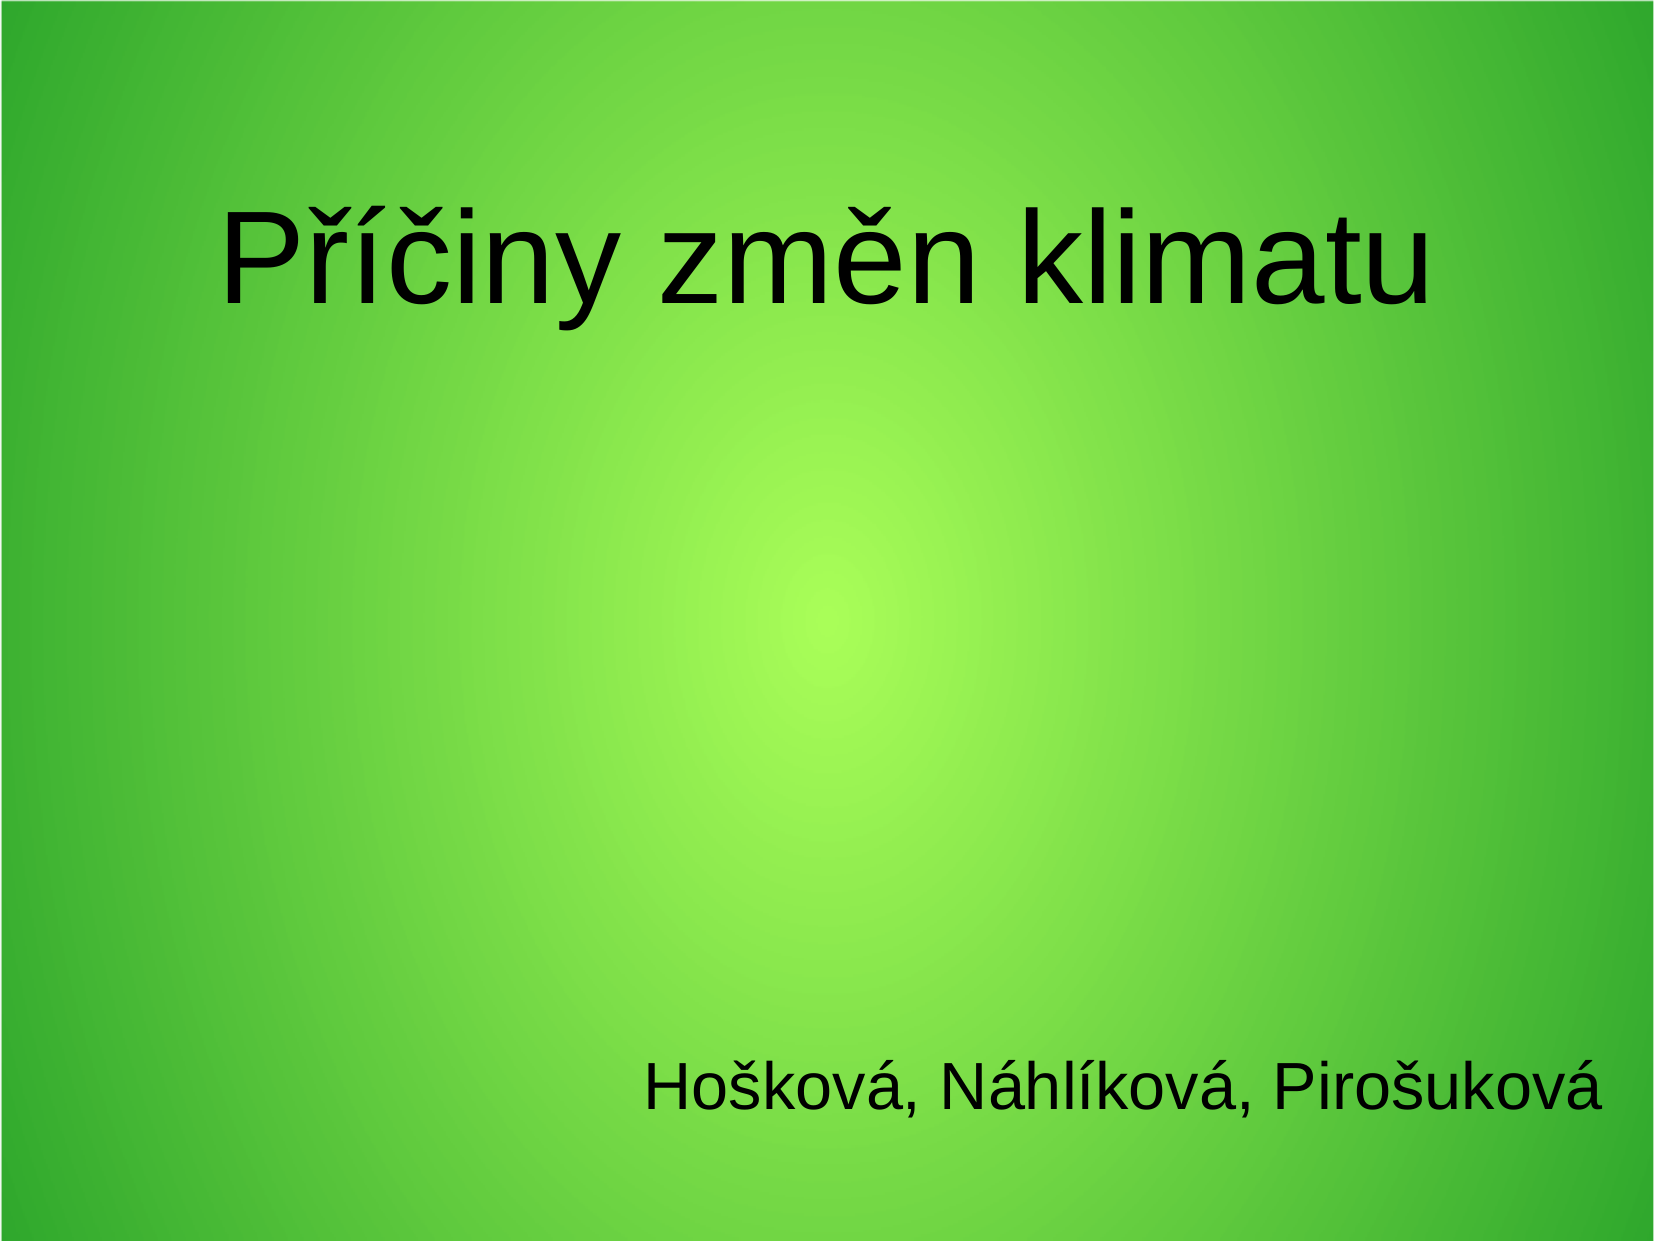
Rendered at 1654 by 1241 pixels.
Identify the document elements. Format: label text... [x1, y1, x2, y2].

subtitle Hošková, Náhlíková, Pirošuková [643, 940, 1654, 1236]
text_box Příčiny změn klimatu [82, 147, 1571, 353]
